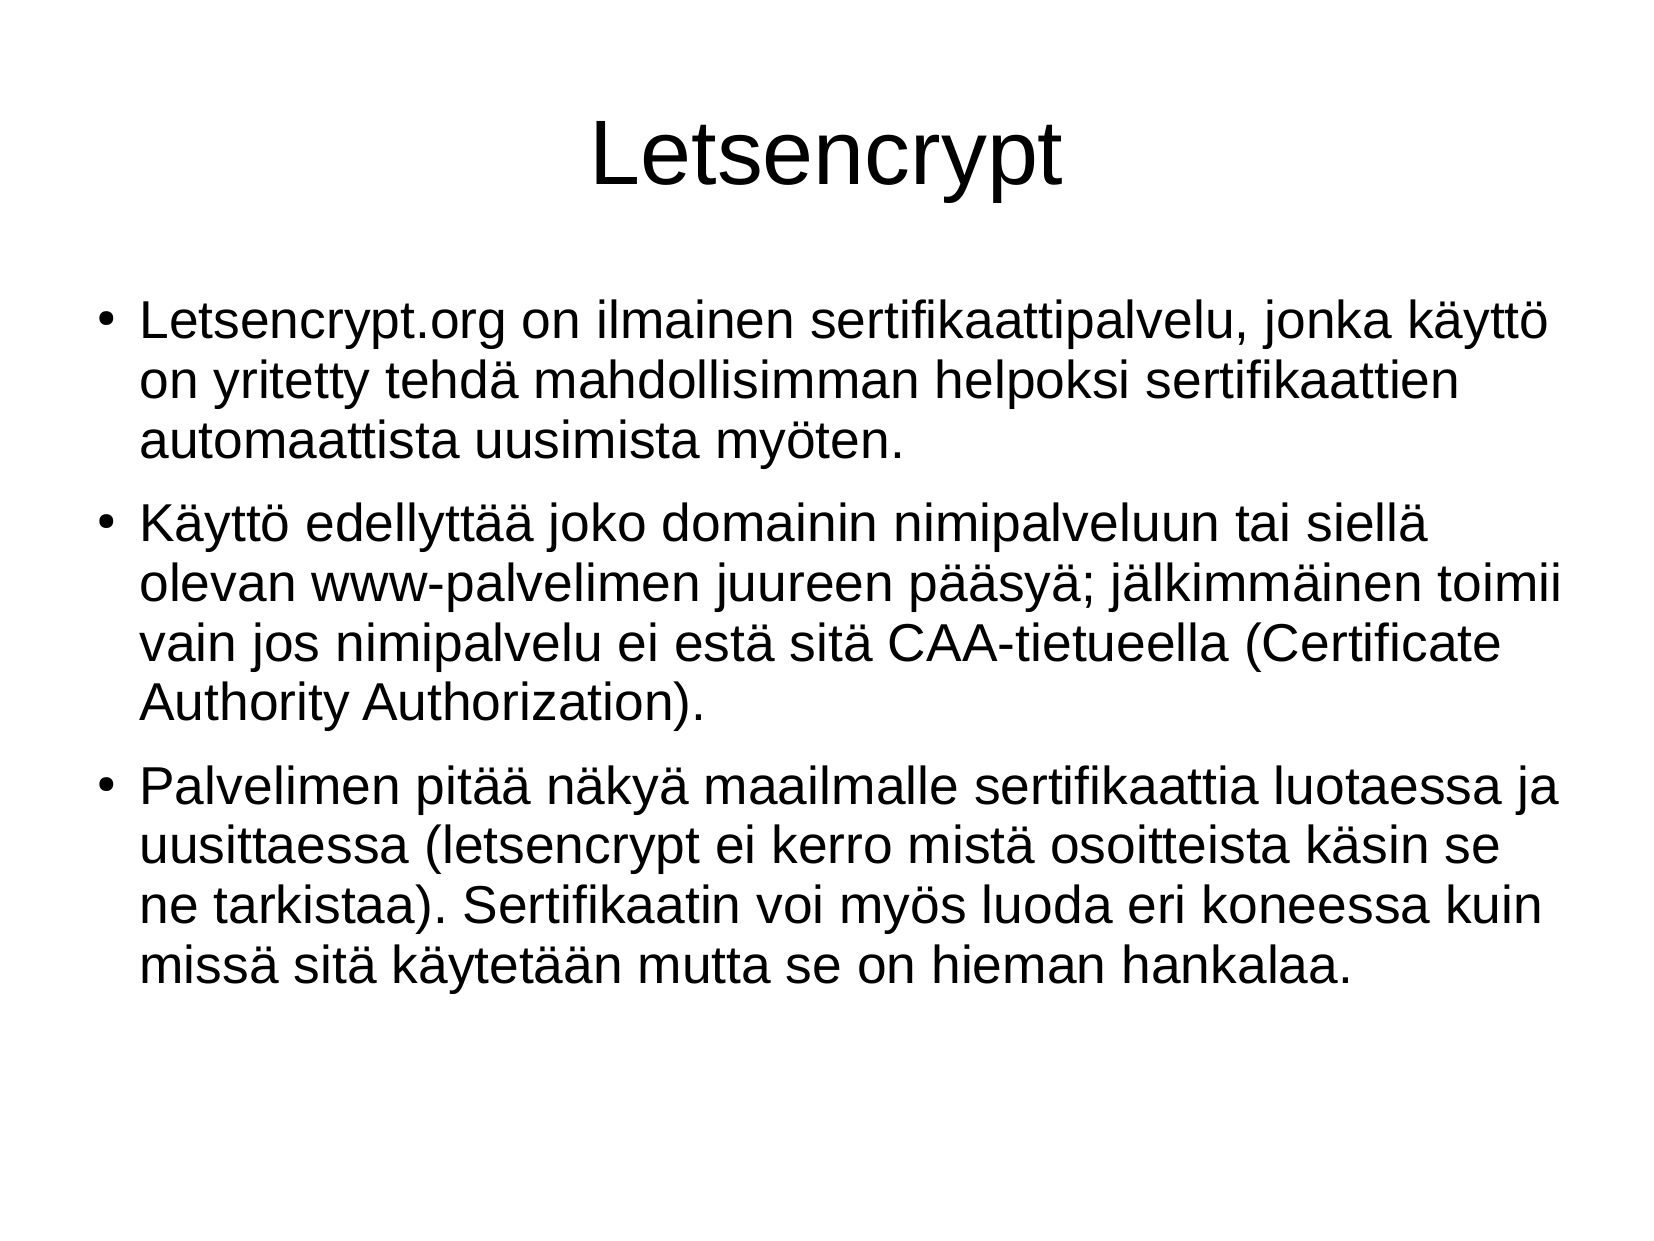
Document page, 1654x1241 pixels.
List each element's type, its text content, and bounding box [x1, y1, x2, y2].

title Letsencrypt [82, 49, 1571, 257]
list Letsencrypt.org on ilmainen sertifikaattipalvelu, jonka käyttö on yritetty tehdä mahdollisimman helpoksi sertifikaattien automaattista uusimista myöten. Käyttö edellyttää joko domainin nimipalveluun tai siellä olevan www-palvelimen juureen pääsyä; jälkimmäinen toimii vain jos nimipalvelu ei estä sitä CAA-tietueella (Certificate Authority Authorization). Palvelimen pitää näkyä maailmalle sertifikaattia luotaessa ja uusittaessa (letsencrypt ei kerro mistä osoitteista käsin se ne tarkistaa). Sertifikaatin voi myös luoda eri koneessa kuin missä sitä käytetään mutta se on hieman hankalaa. [82, 290, 1571, 1010]
